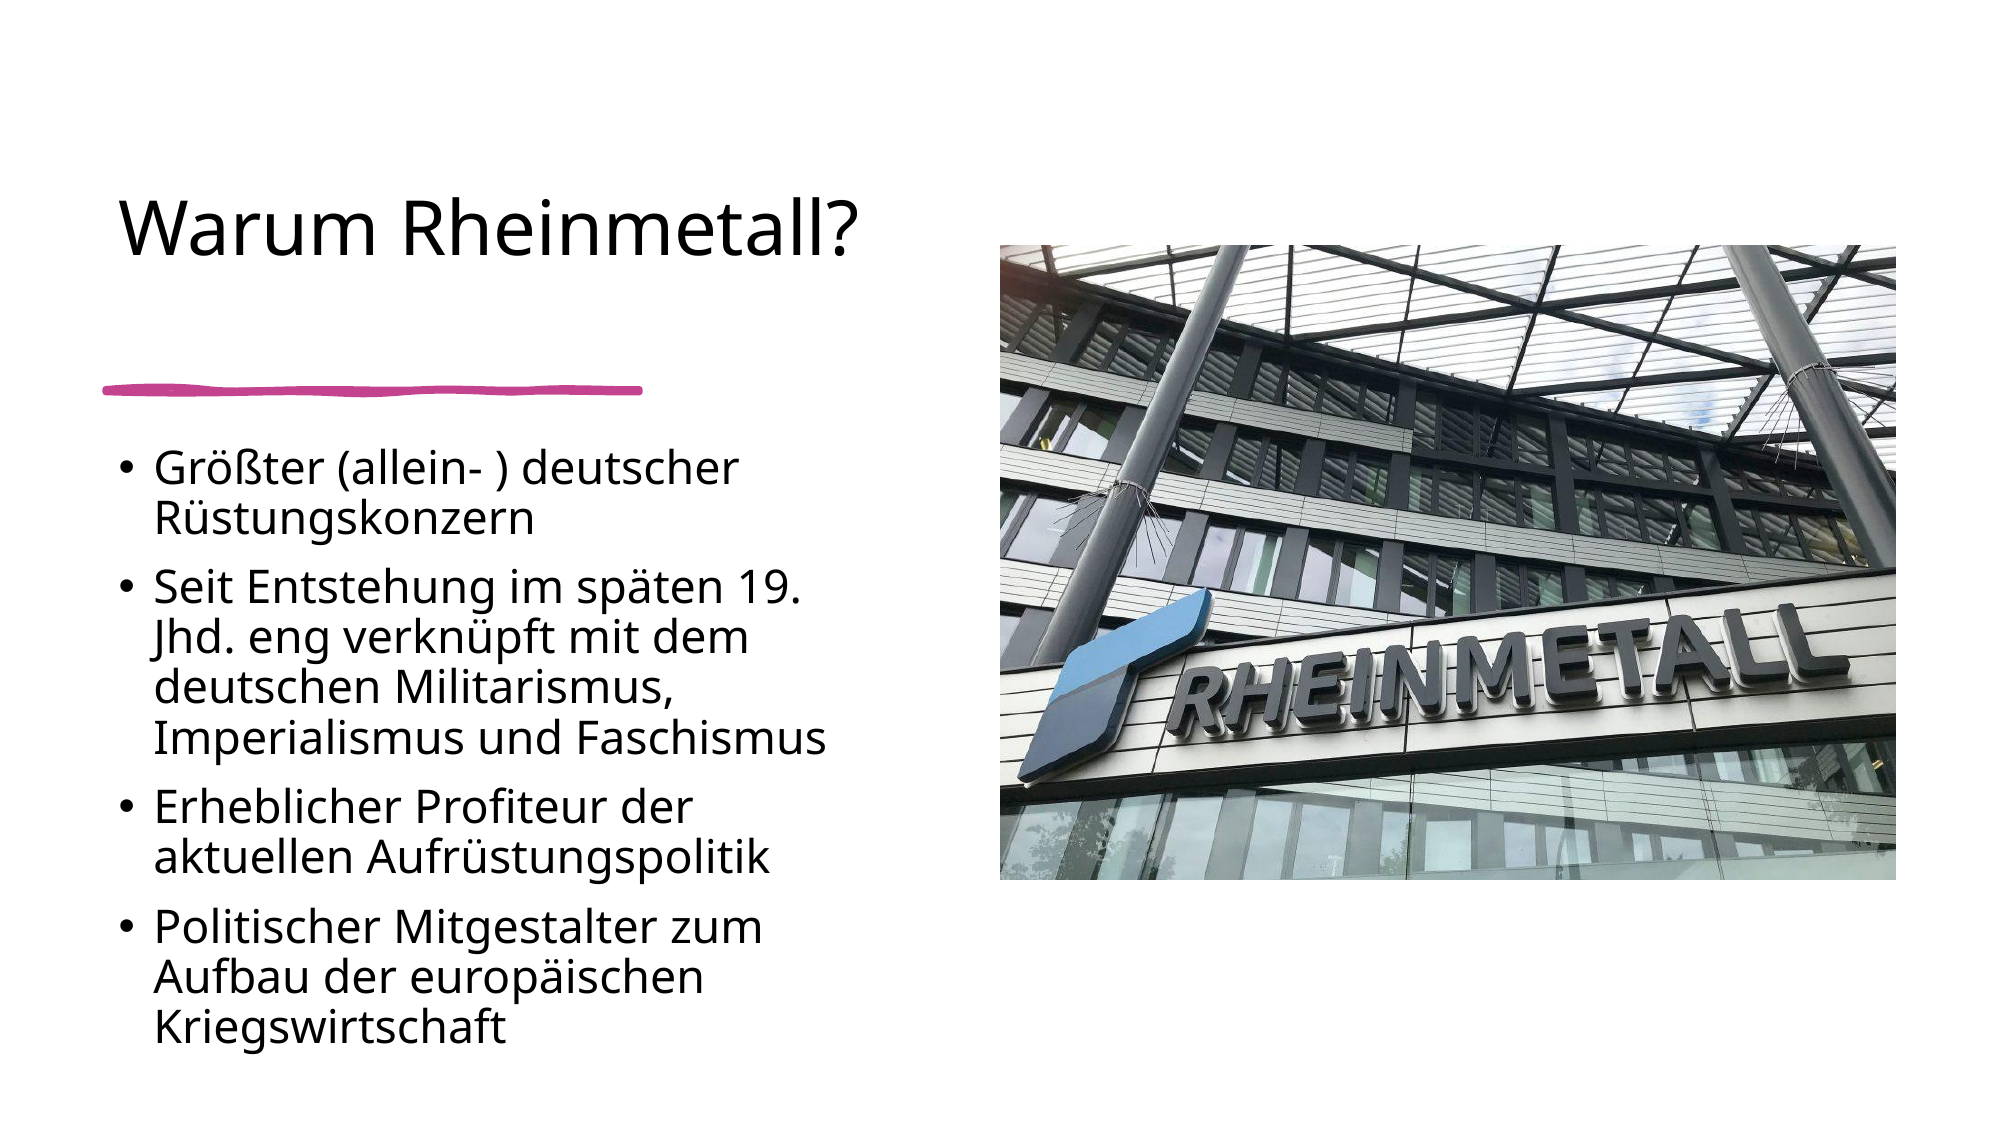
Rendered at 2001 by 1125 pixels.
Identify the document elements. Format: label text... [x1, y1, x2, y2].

list Größter (allein- ) deutscher Rüstungskonzern Seit Entstehung im späten 19. Jhd. eng verknüpft mit dem deutschen Militarismus, Imperialismus und Faschismus Erheblicher Profiteur der aktuellen Aufrüstungspolitik Politischer Mitgestalter zum Aufbau der europäischen Kriegswirtschaft [103, 436, 894, 1070]
title Warum Rheinmetall? [103, 104, 894, 280]
picture [1000, 245, 1896, 880]
text_box [105, 387, 640, 394]
